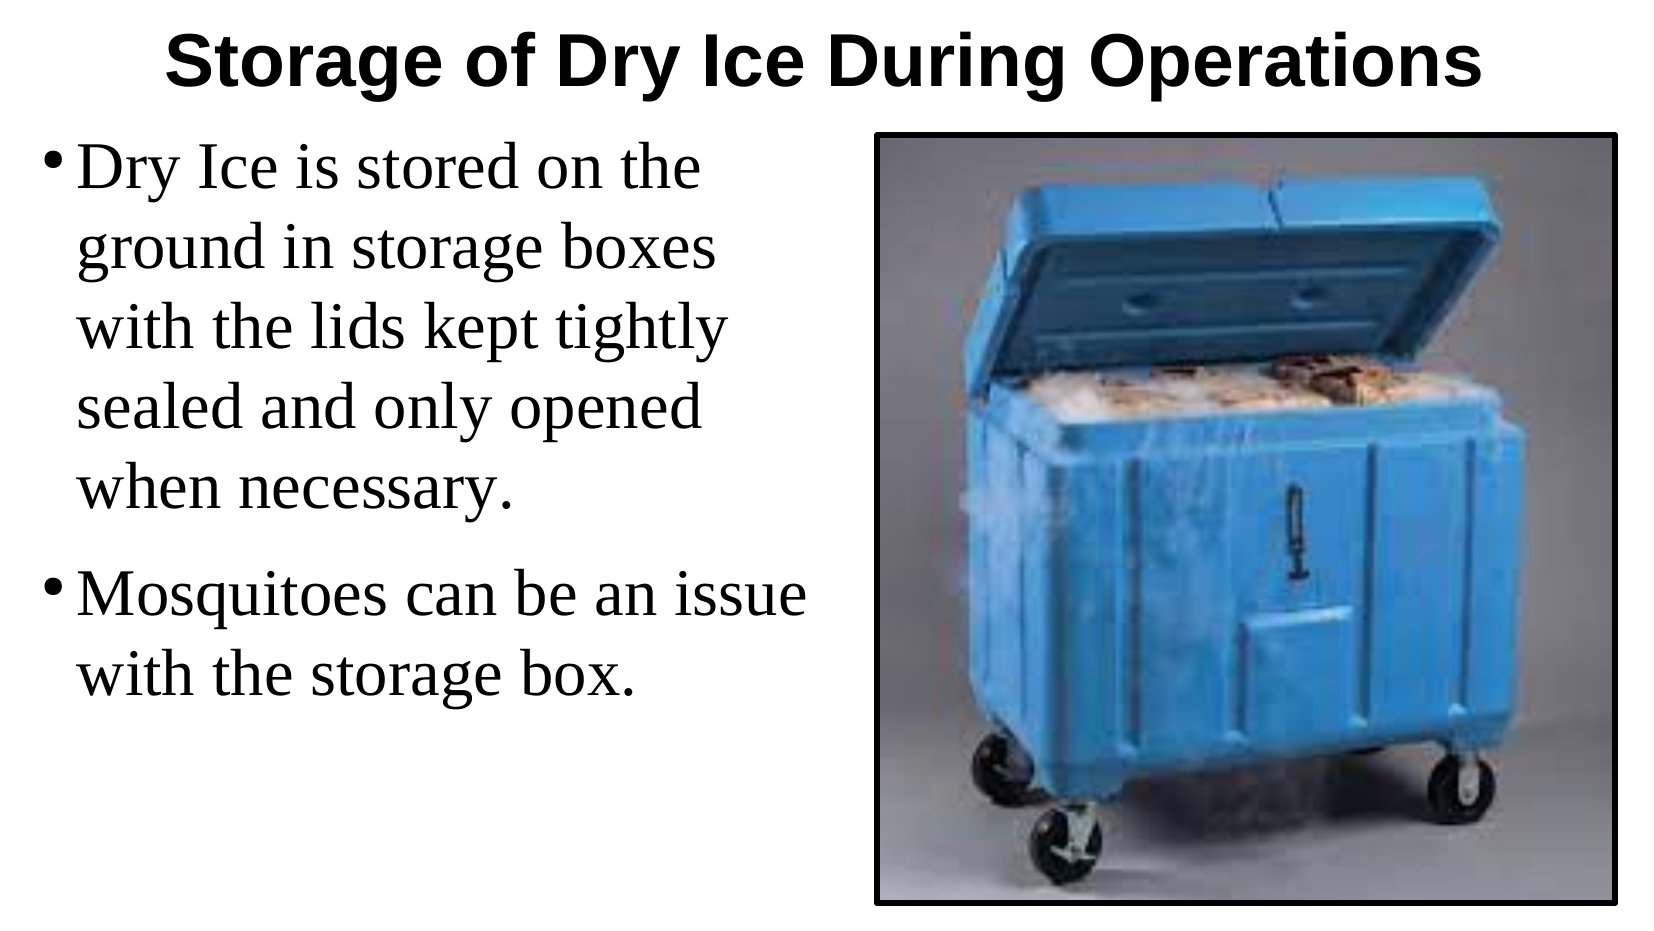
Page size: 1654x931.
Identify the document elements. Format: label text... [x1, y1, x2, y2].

title Storage of Dry Ice During Operations [0, 5, 1654, 107]
picture [879, 138, 1613, 901]
text_box Dry Ice is stored on the ground in storage boxes with the lids kept tightly sealed and only opened when necessary. Mosquitoes can be an issue with the storage box. [13, 114, 837, 717]
